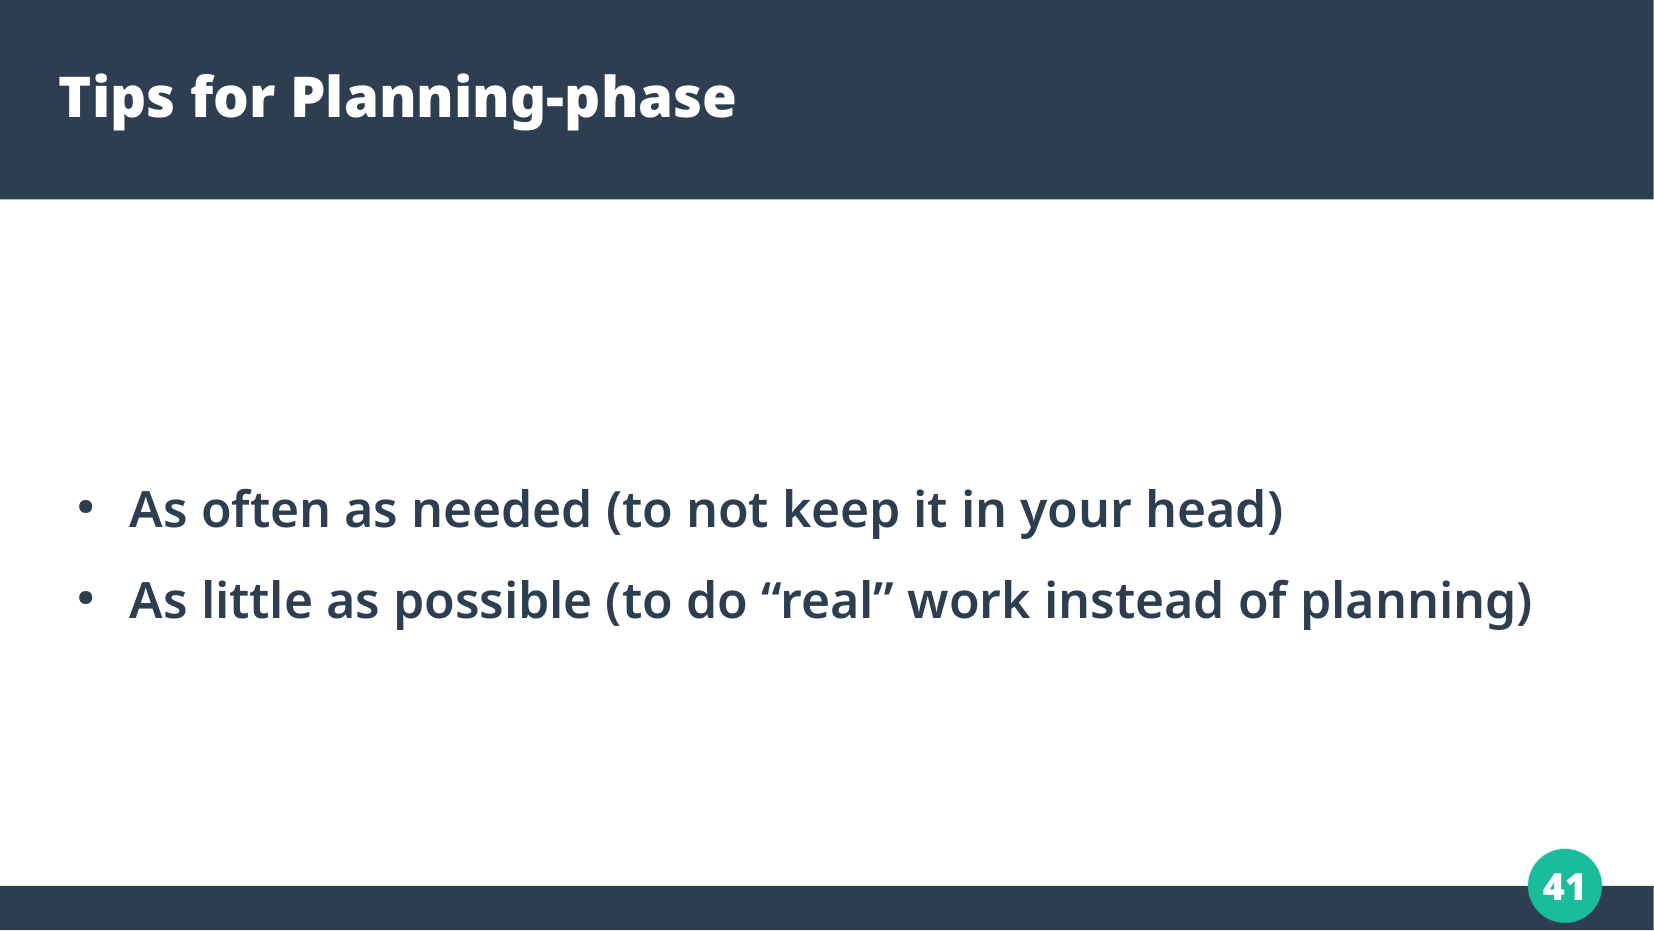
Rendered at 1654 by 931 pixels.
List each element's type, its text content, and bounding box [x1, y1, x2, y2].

list As often as needed (to not keep it in your head) As little as possible (to do “real” work instead of planning) [59, 243, 1595, 864]
title Tips for Planning-phase [59, 37, 1595, 155]
